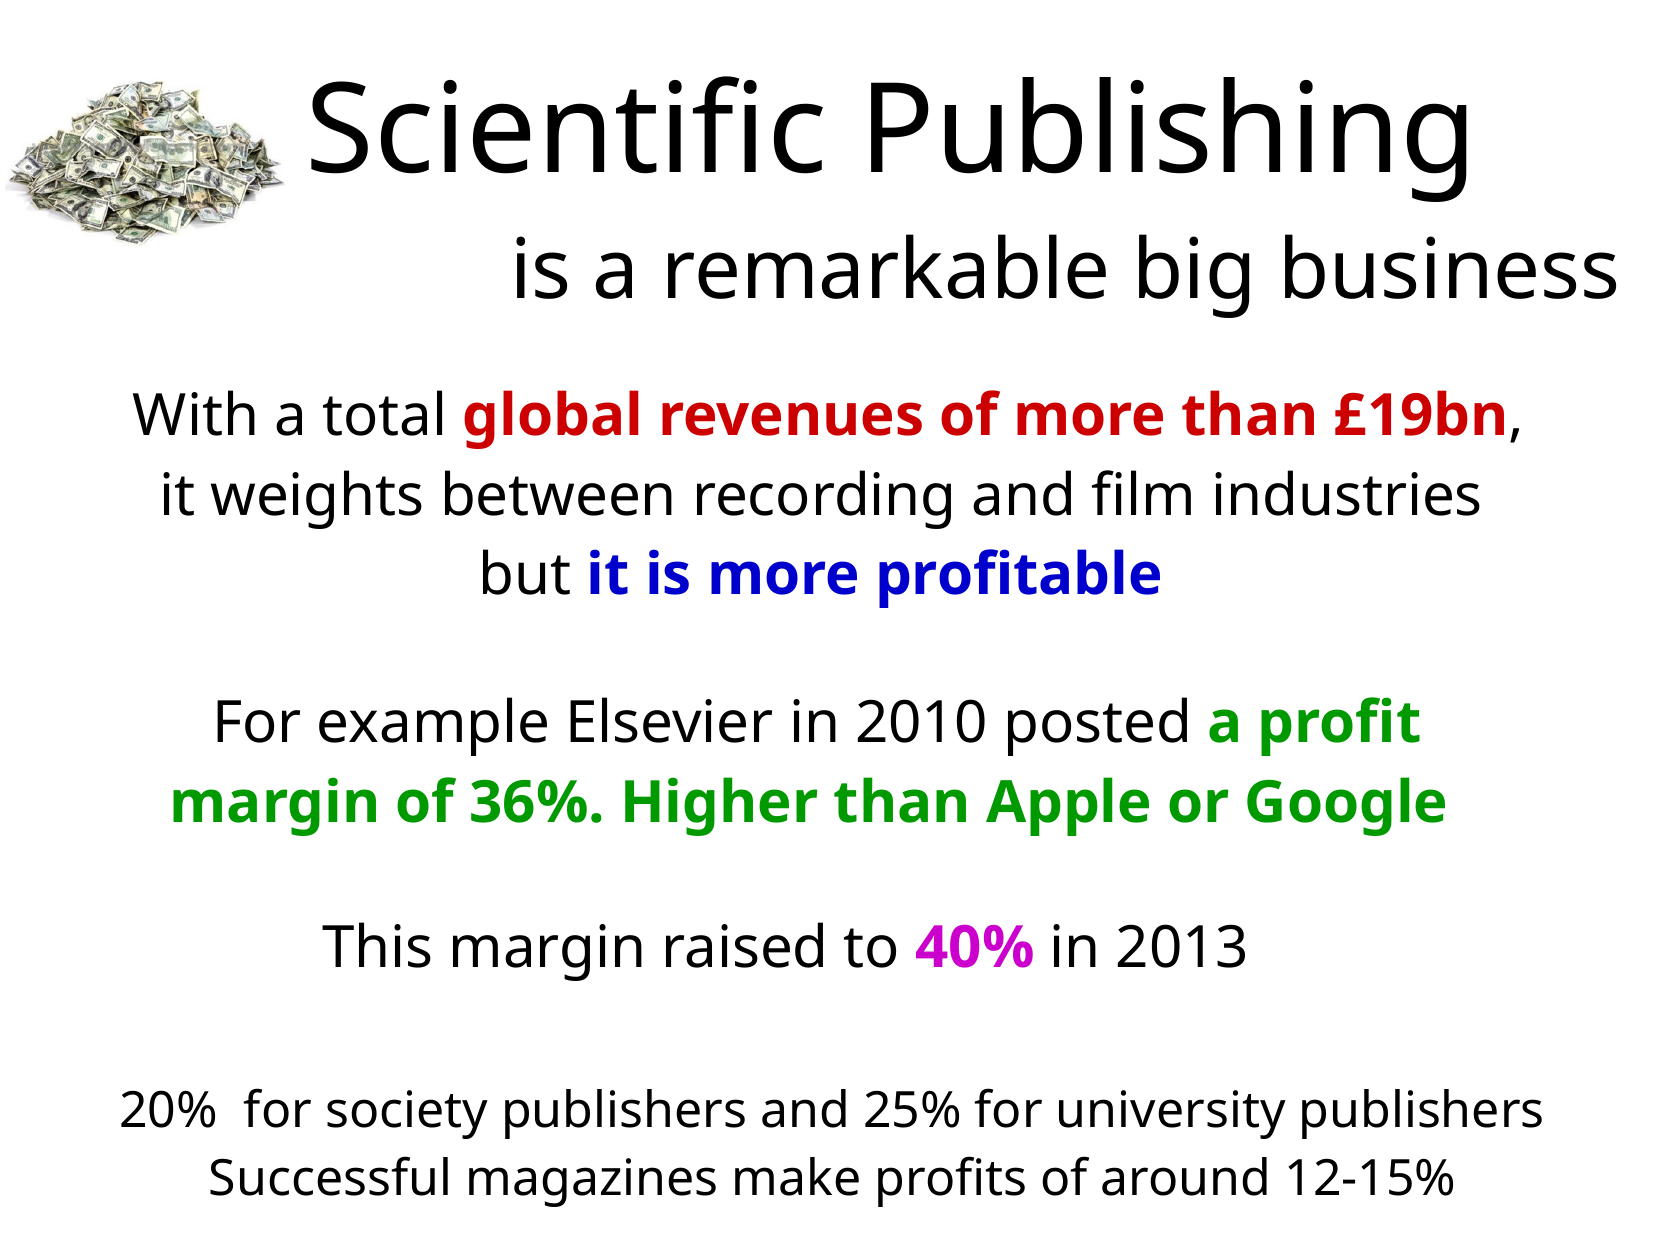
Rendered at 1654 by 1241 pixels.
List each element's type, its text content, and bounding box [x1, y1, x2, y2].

text_box With a total global revenues of more than £19bn, it weights between recording and film industries but it is more profitable [82, 366, 1560, 602]
text_box This margin raised to 40% in 2013 [47, 897, 1524, 987]
text_box 20% for society publishers and 25% for university publishers Successful magazines make profits of around 12-15% [59, 1066, 1607, 1217]
text_box Scientific Publishing is a remarkable big business [130, 31, 1654, 302]
picture [5, 76, 289, 248]
text_box For example Elsevier in 2010 posted a profit margin of 36%. Higher than Apple or Google [70, 673, 1548, 839]
